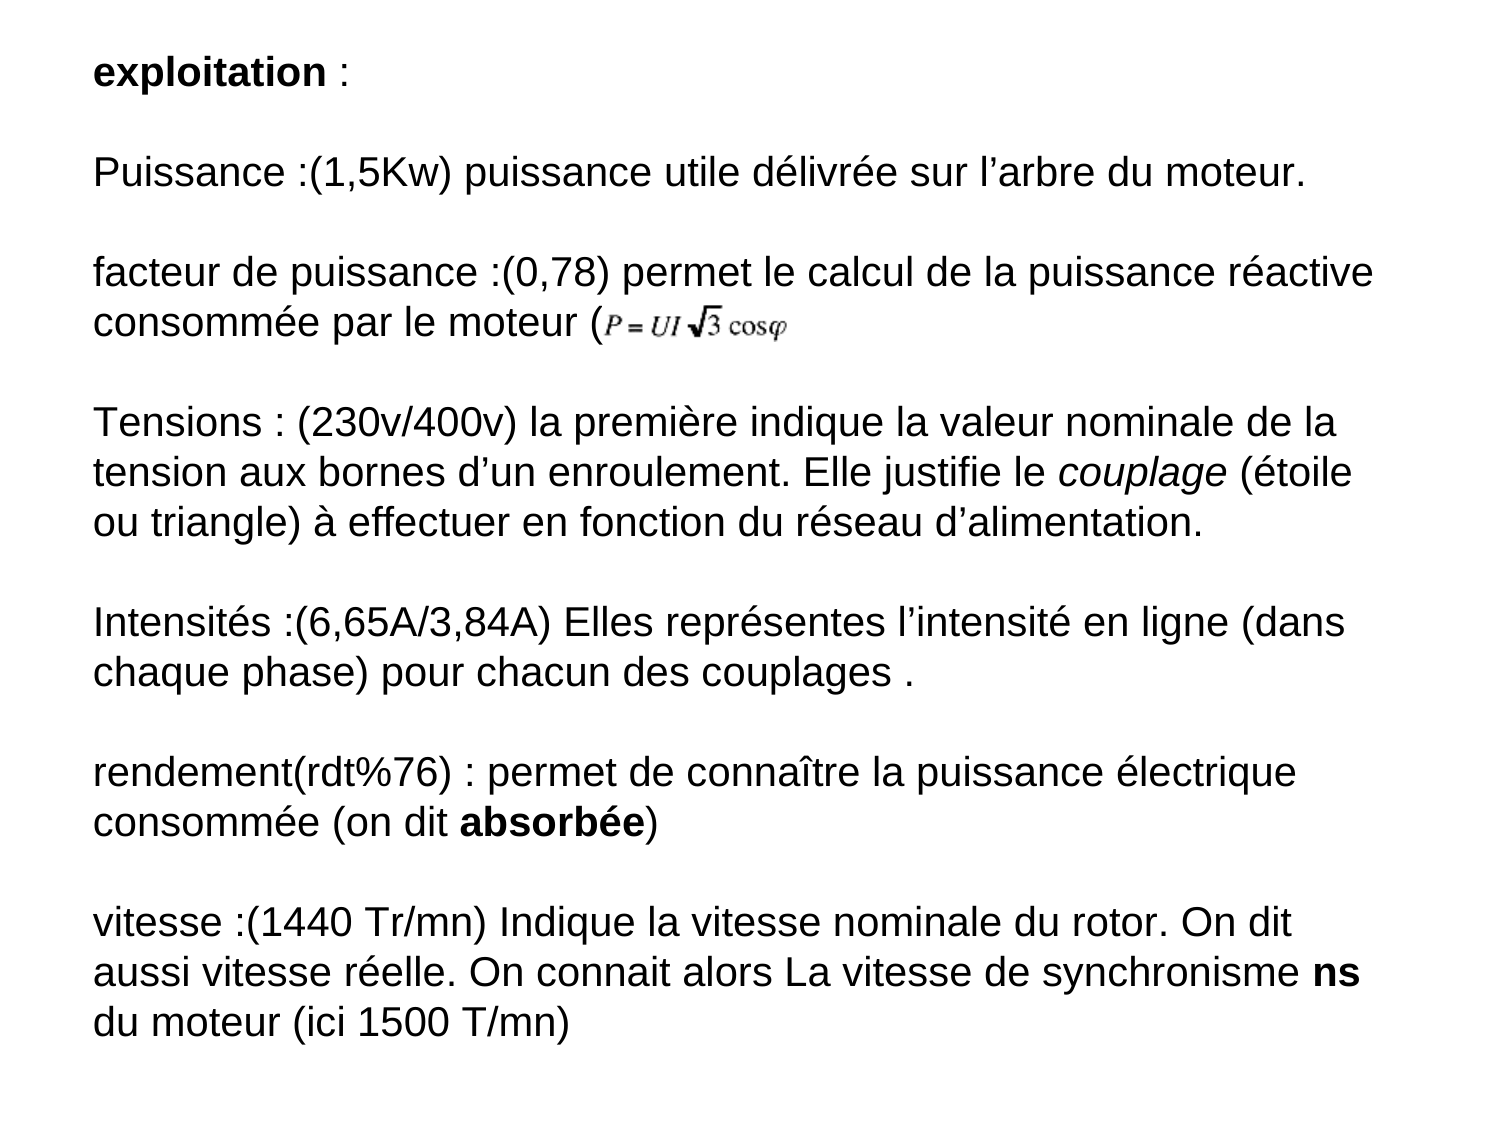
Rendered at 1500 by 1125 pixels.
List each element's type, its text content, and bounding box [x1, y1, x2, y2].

text_box exploitation : Puissance :(1,5Kw) puissance utile délivrée sur l’arbre du moteur. facteur de puissance :(0,78) permet le calcul de la puissance réactive consommée par le moteur (. Tensions : (230v/400v) la première indique la valeur nominale de la tension aux bornes d’un enroulement. Elle justifie le couplage (étoile ou triangle) à effectuer en fonction du réseau d’alimentation. Intensités :(6,65A/3,84A) Elles représentes l’intensité en ligne (dans chaque phase) pour chacun des couplages . rendement(rdt%76) : permet de connaître la puissance électrique consommée (on dit absorbée) vitesse :(1440 Tr/mn) Indique la vitesse nominale du rotor. On dit aussi vitesse réelle. On connait alors La vitesse de synchronisme ns du moteur (ici 1500 T/mn) [78, 36, 1407, 1103]
picture [602, 304, 790, 342]
